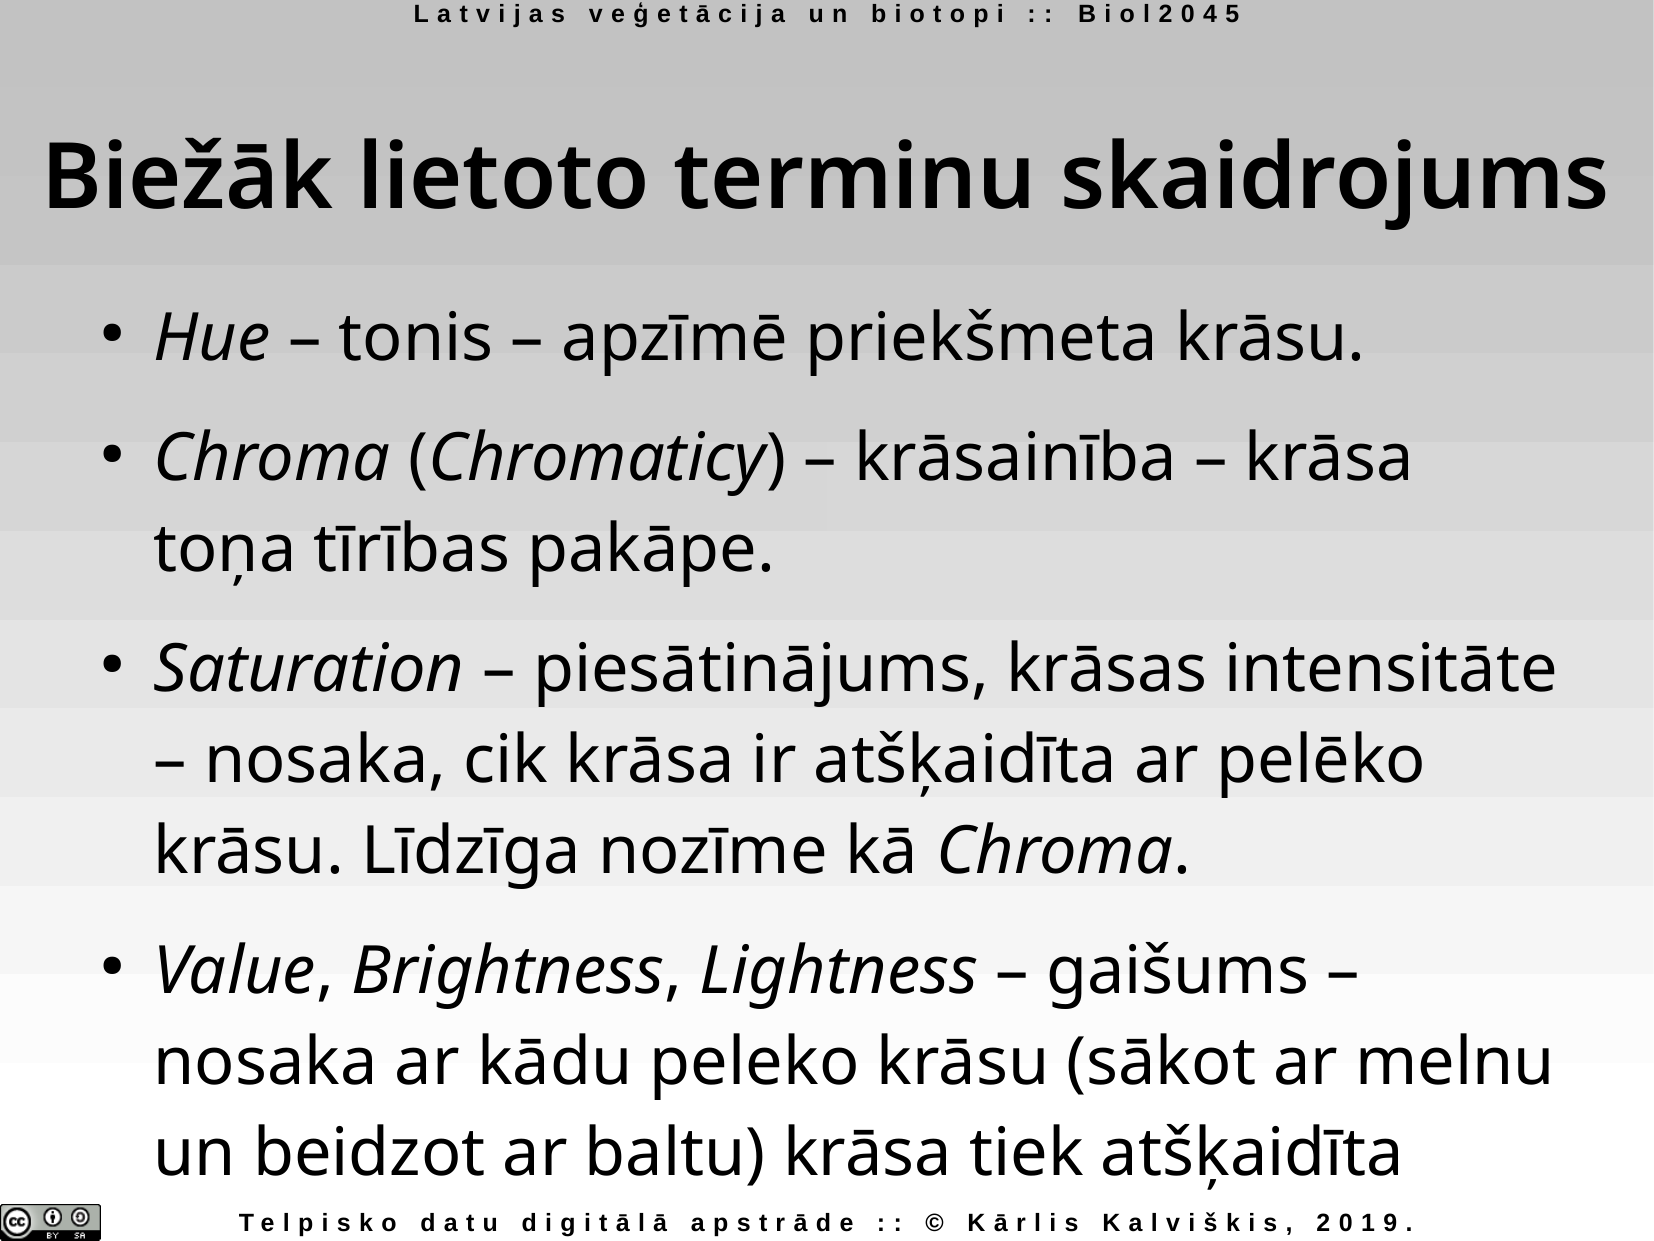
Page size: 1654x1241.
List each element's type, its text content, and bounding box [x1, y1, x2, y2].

picture [0, 0, 1654, 1241]
list Hue – tonis – apzīmē priekšmeta krāsu. Chroma (Chromaticy) – krāsainība – krāsa toņa tīrības pakāpe. Saturation – piesātinājums, krāsas intensitāte – nosaka, cik krāsa ir atšķaidīta ar pelēko krāsu. Līdzīga nozīme kā Chroma. Value, Brightness, Lightness – gaišums – nosaka ar kādu peleko krāsu (sākot ar melnu un beidzot ar baltu) krāsa tiek atšķaidīta [82, 289, 1571, 1113]
title Biežāk lietoto terminu skaidrojums [29, 49, 1625, 296]
